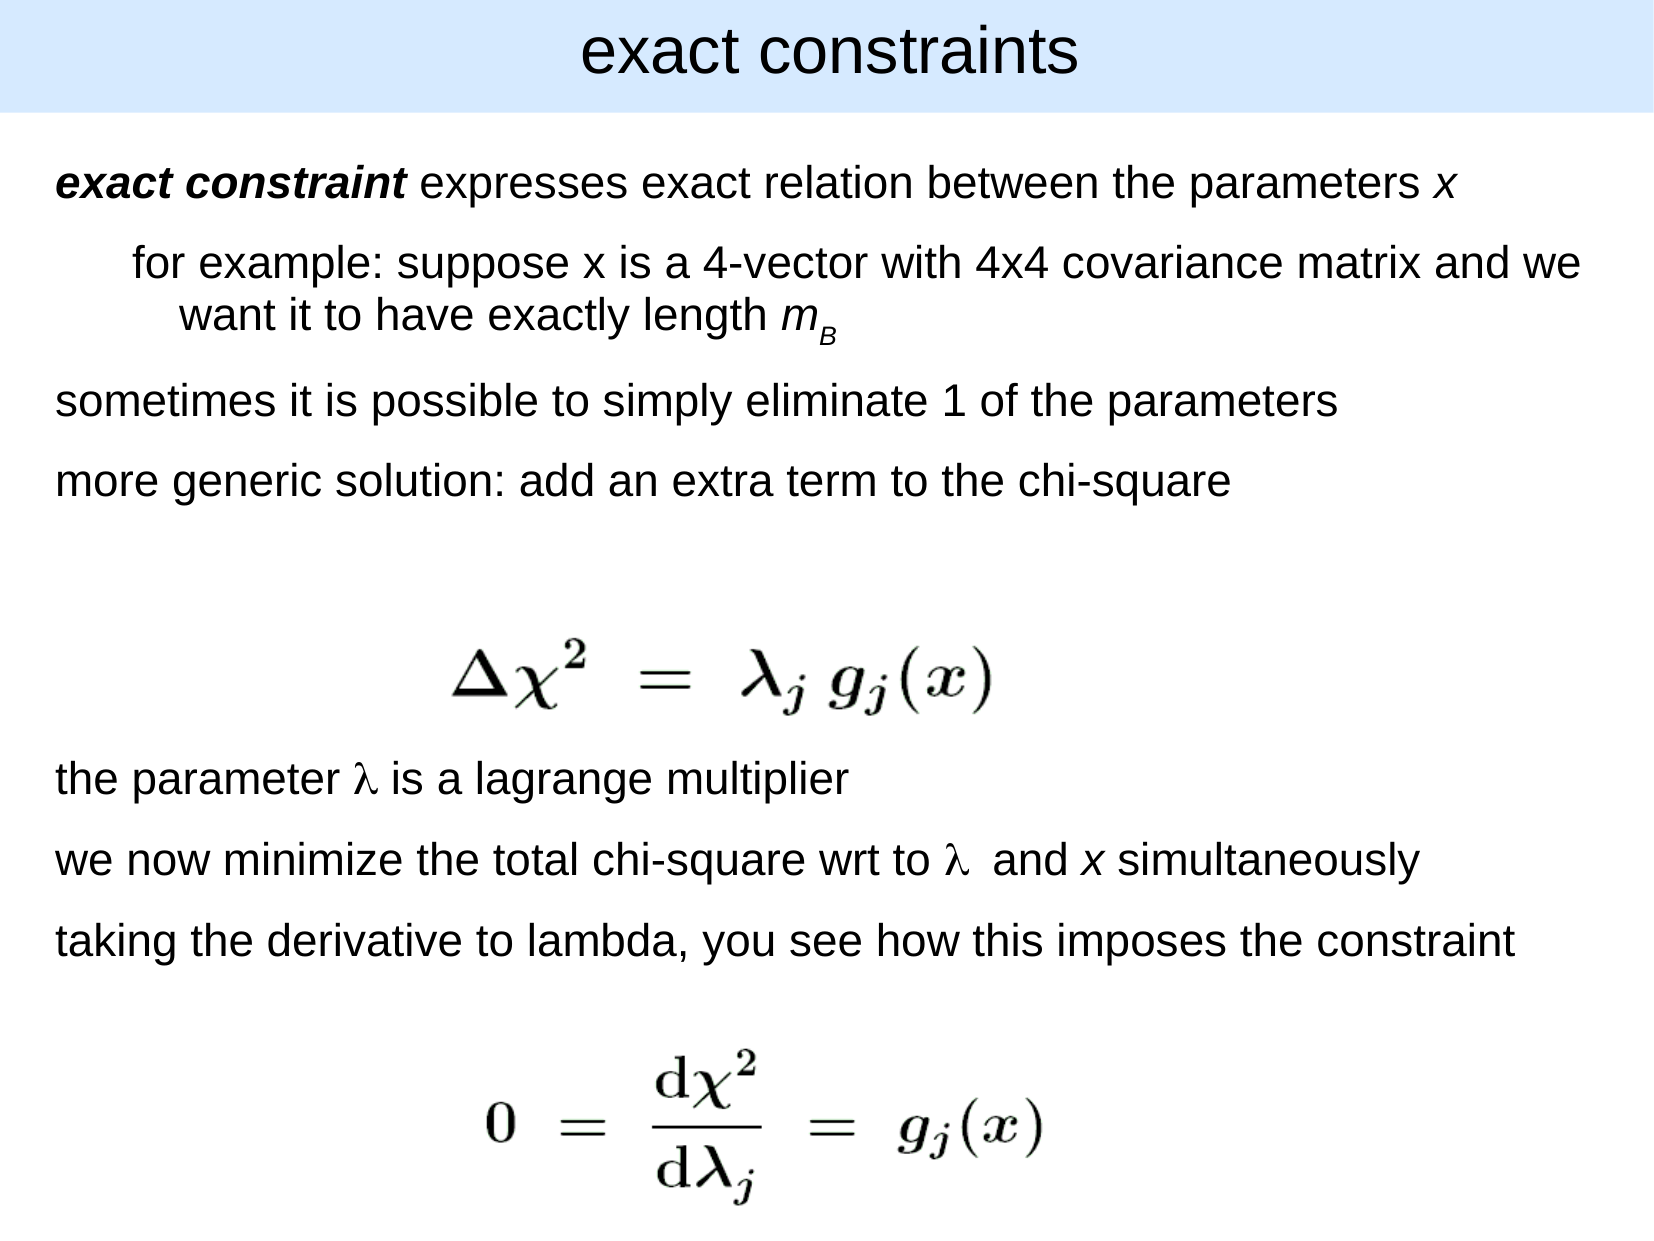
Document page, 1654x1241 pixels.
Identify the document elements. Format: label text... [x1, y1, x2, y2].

picture [426, 602, 1027, 753]
title exact constraints [86, 0, 1576, 101]
list the parameter  is a lagrange multiplier we now minimize the total chi-square wrt to  and x simultaneously taking the derivative to lambda, you see how this imposes the constraint [37, 753, 1613, 1088]
list exact constraint expresses exact relation between the parameters x for example: suppose x is a 4-vector with 4x4 covariance matrix and we want it to have exactly length mB sometimes it is possible to simply eliminate 1 of the parameters more generic solution: add an extra term to the chi-square [37, 156, 1613, 638]
picture [460, 1042, 1061, 1228]
